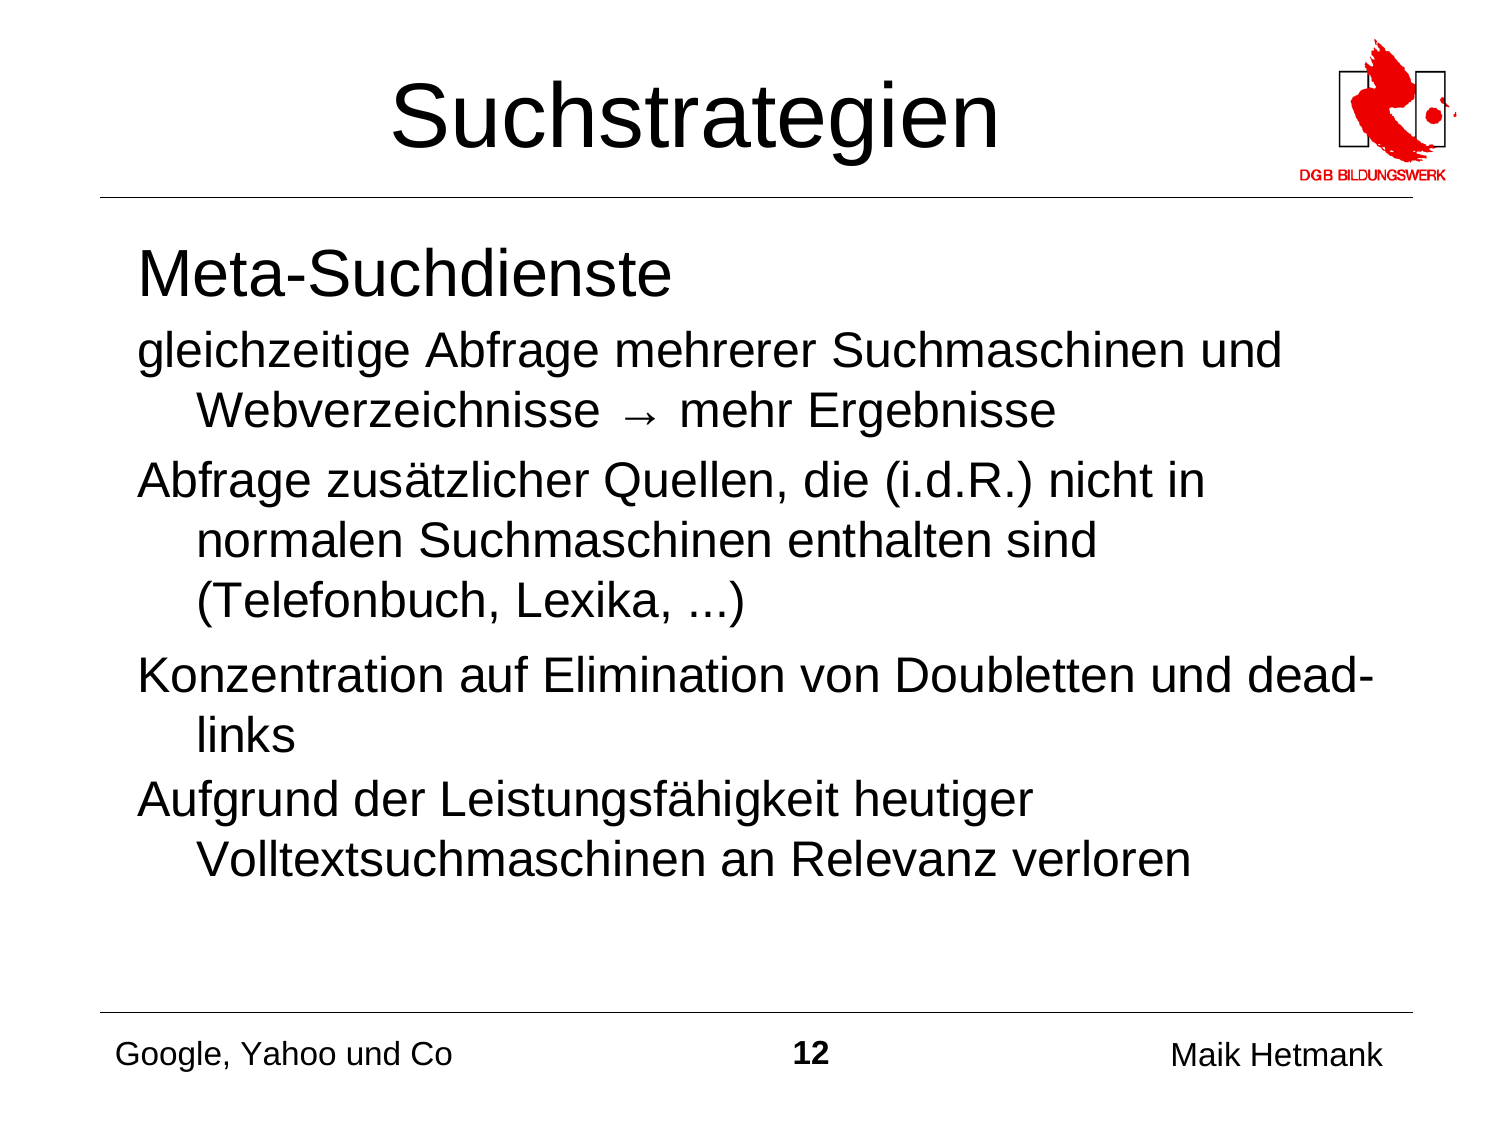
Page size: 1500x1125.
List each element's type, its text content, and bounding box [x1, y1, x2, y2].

picture [1299, 37, 1457, 181]
text_box Meta-Suchdienste [137, 230, 1407, 306]
text_box Aufgrund der Leistungsfähigkeit heutiger Volltextsuchmaschinen an Relevanz verloren [137, 767, 1407, 884]
title Suchstrategien [87, 49, 1305, 175]
text_box gleichzeitige Abfrage mehrerer Suchmaschinen und Webverzeichnisse → mehr Ergebnisse [137, 318, 1334, 435]
text_box Abfrage zusätzlicher Quellen, die (i.d.R.) nicht in normalen Suchmaschinen enthalten sind (Telefonbuch, Lexika, ...) [137, 448, 1407, 624]
text_box Konzentration auf Elimination von Doubletten und dead-links [137, 643, 1407, 760]
